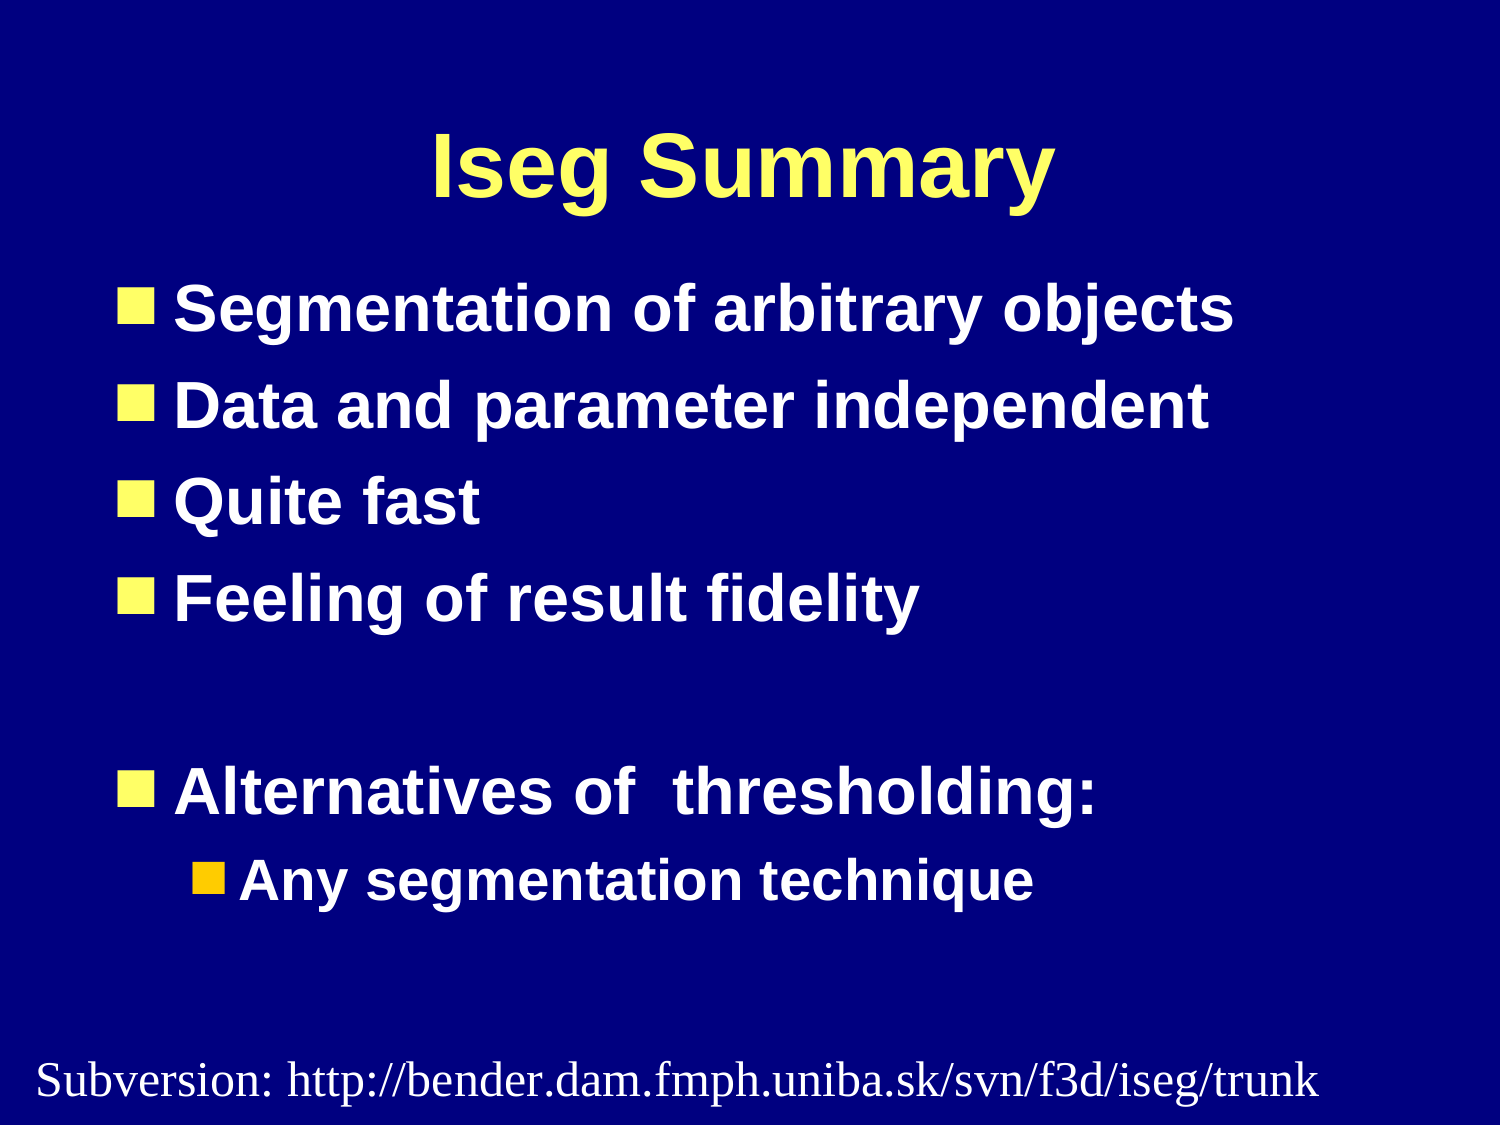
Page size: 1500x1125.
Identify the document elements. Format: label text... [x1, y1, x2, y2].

title Iseg Summary [99, 37, 1388, 225]
list Segmentation of arbitrary objects Data and parameter independent Quite fast Feeling of result fidelity Alternatives of thresholding: Any segmentation technique [102, 258, 1390, 945]
text_box Subversion: http://bender.dam.fmph.uniba.sk/svn/f3d/iseg/trunk [35, 1047, 1321, 1103]
